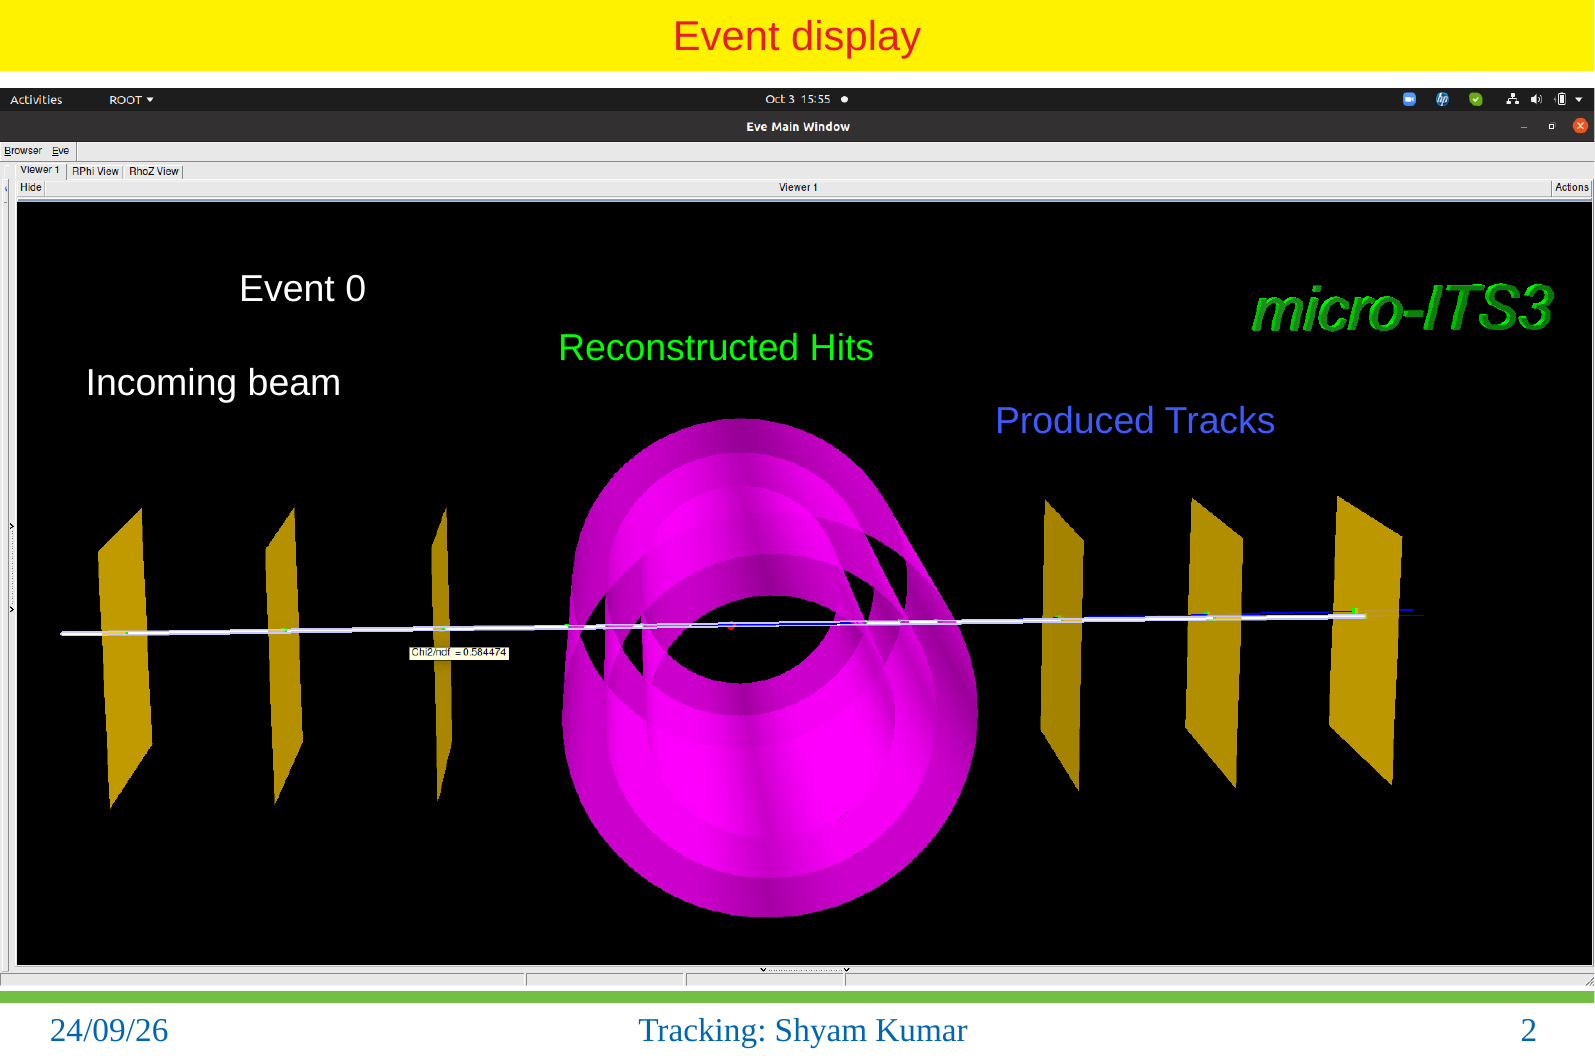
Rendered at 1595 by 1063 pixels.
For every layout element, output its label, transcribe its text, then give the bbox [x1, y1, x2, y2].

text_box Incoming beam [70, 354, 532, 412]
text_box Reconstructed Hits [543, 318, 1004, 376]
text_box Produced Tracks [980, 392, 1441, 449]
title Event display [0, 0, 1595, 71]
picture [0, 88, 1595, 986]
text_box Event 0 [224, 259, 556, 317]
